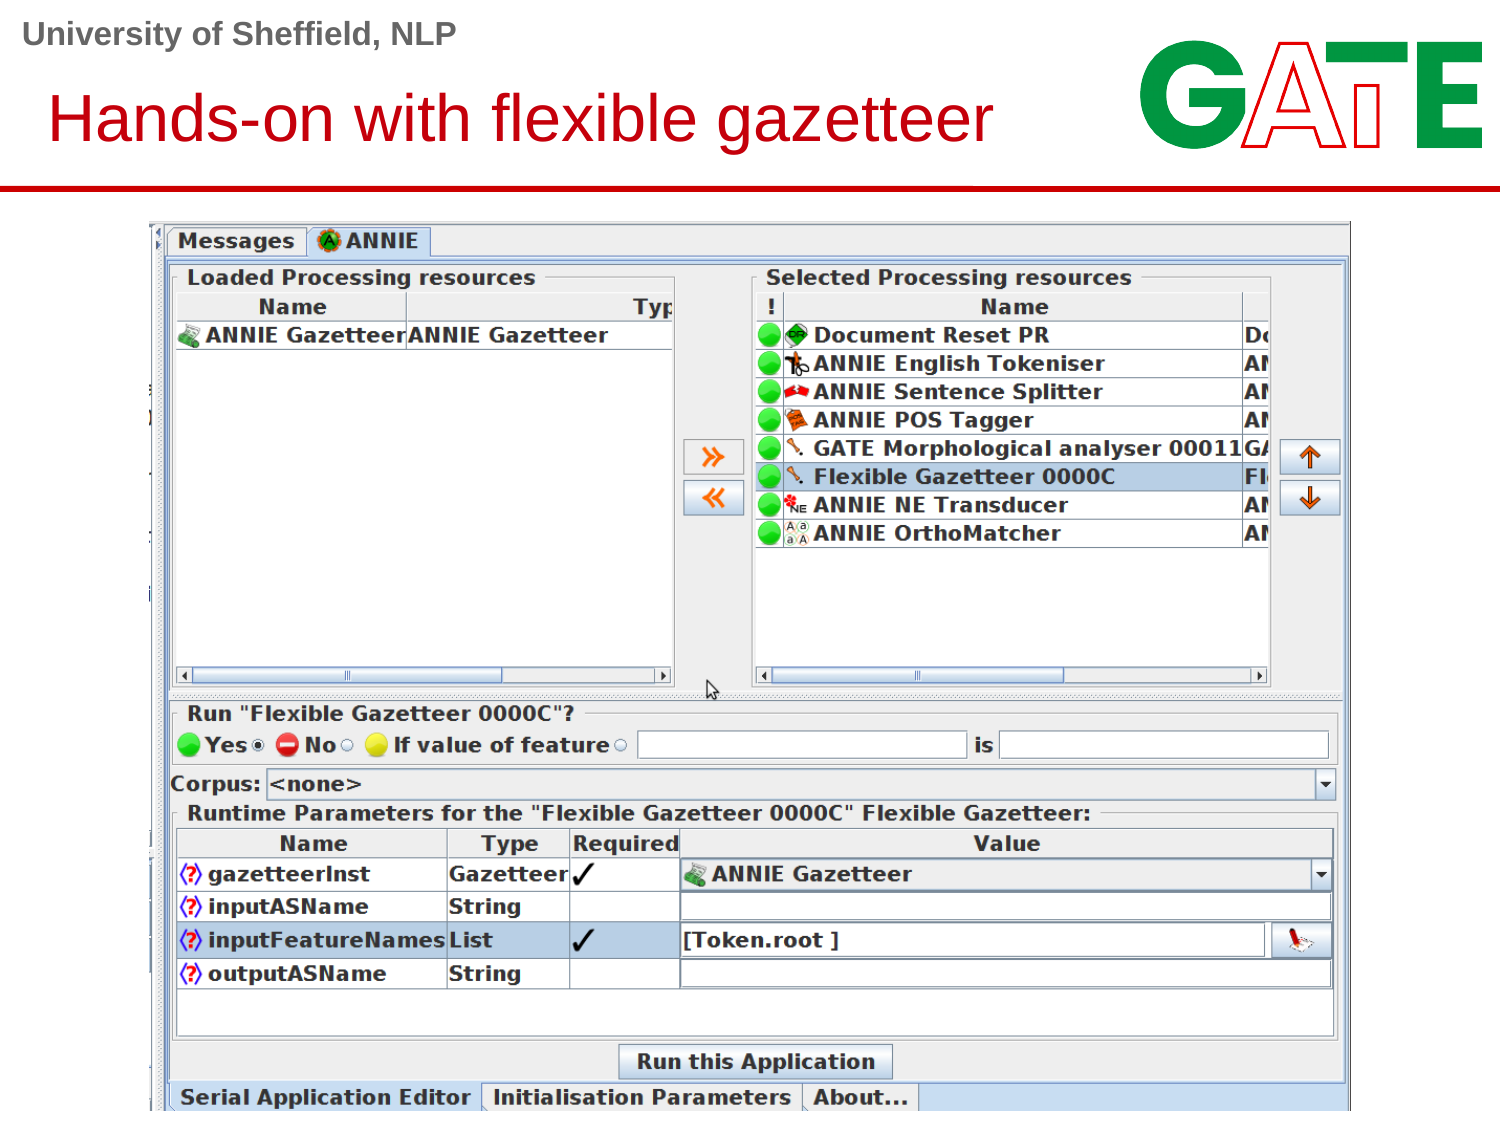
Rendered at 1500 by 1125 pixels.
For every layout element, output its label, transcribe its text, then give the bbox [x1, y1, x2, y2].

title Hands-on with flexible gazetteer [47, 59, 1241, 180]
picture [149, 221, 1351, 1111]
picture [1133, 23, 1489, 166]
